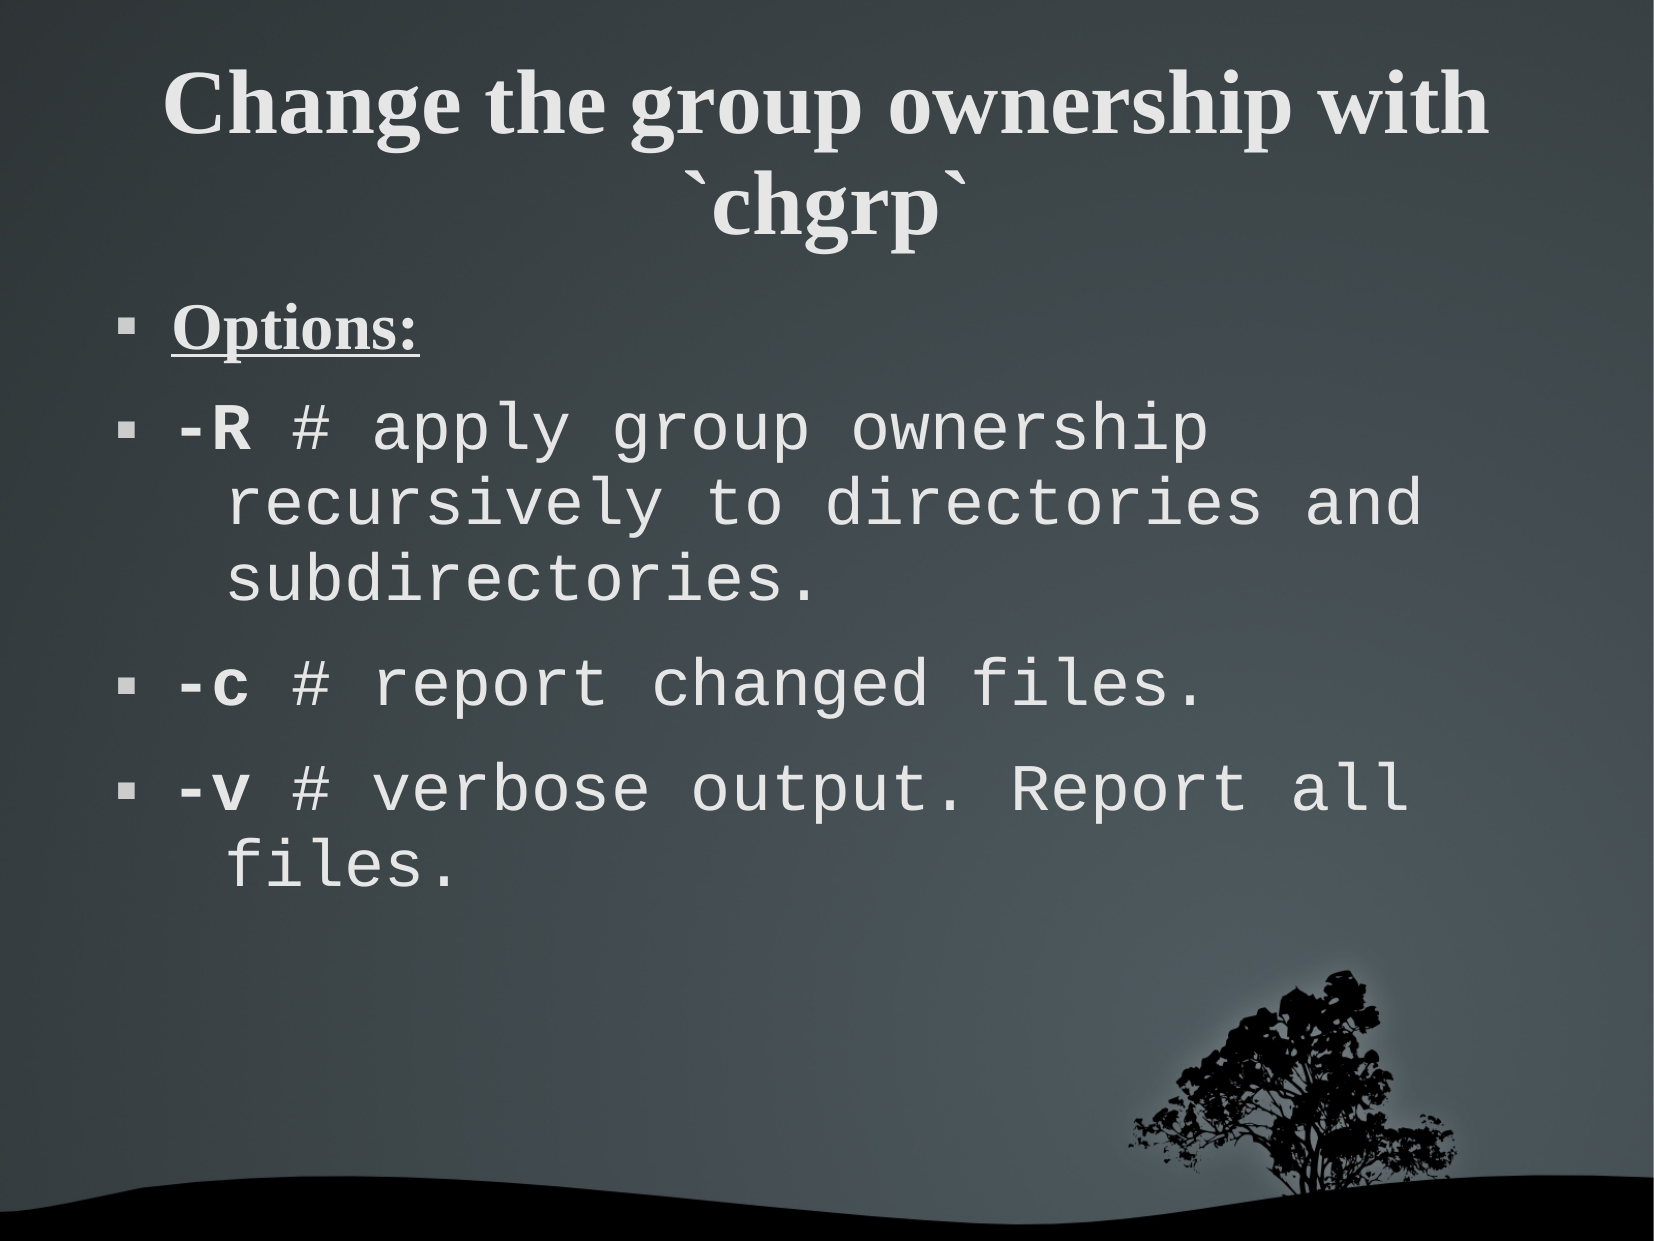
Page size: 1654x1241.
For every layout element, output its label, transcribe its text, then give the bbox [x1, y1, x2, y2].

title Change the group ownership with `chgrp` [82, 49, 1571, 257]
picture [0, 0, 1654, 1241]
list Options: -R # apply group ownership recursively to directories and subdirectories. -c # report changed files. -v # verbose output. Report all files. [82, 290, 1571, 1109]
